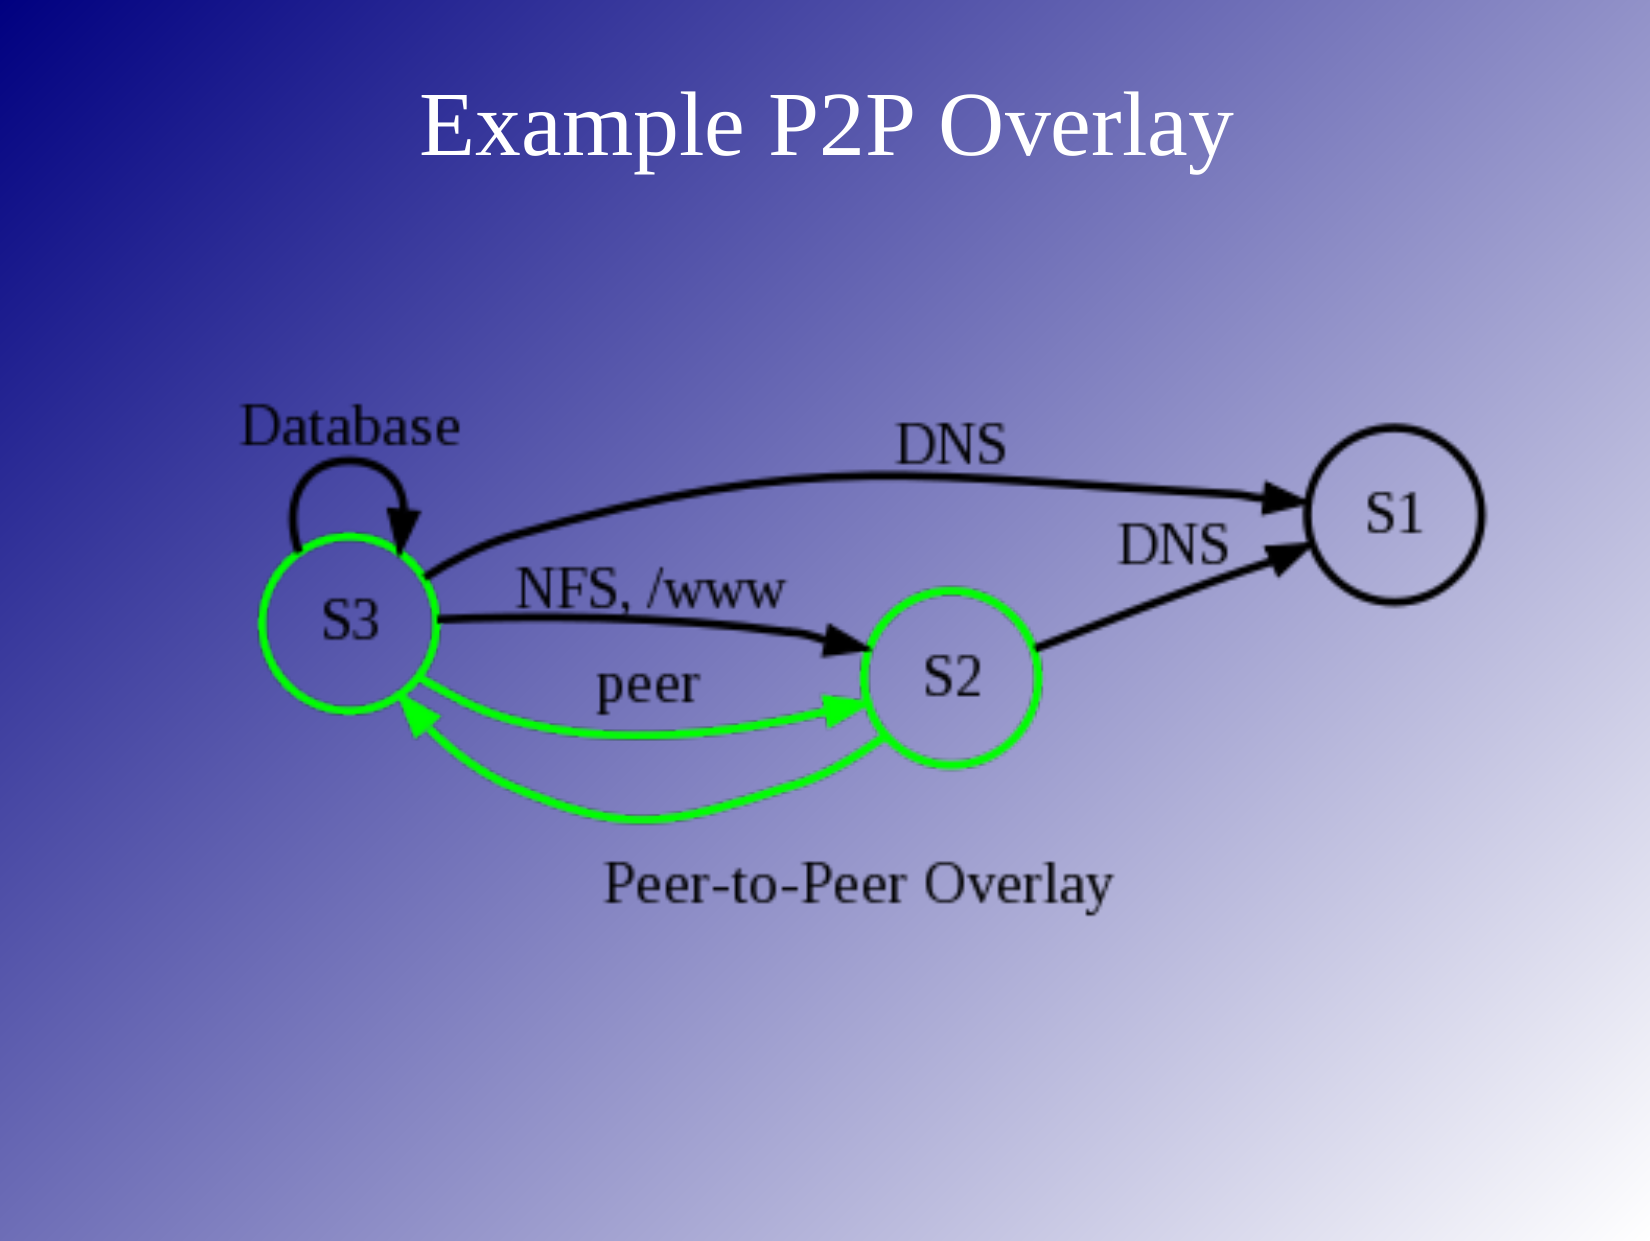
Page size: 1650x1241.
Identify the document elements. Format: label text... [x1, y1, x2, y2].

picture [225, 374, 1501, 954]
title Example P2P Overlay [123, 27, 1533, 221]
